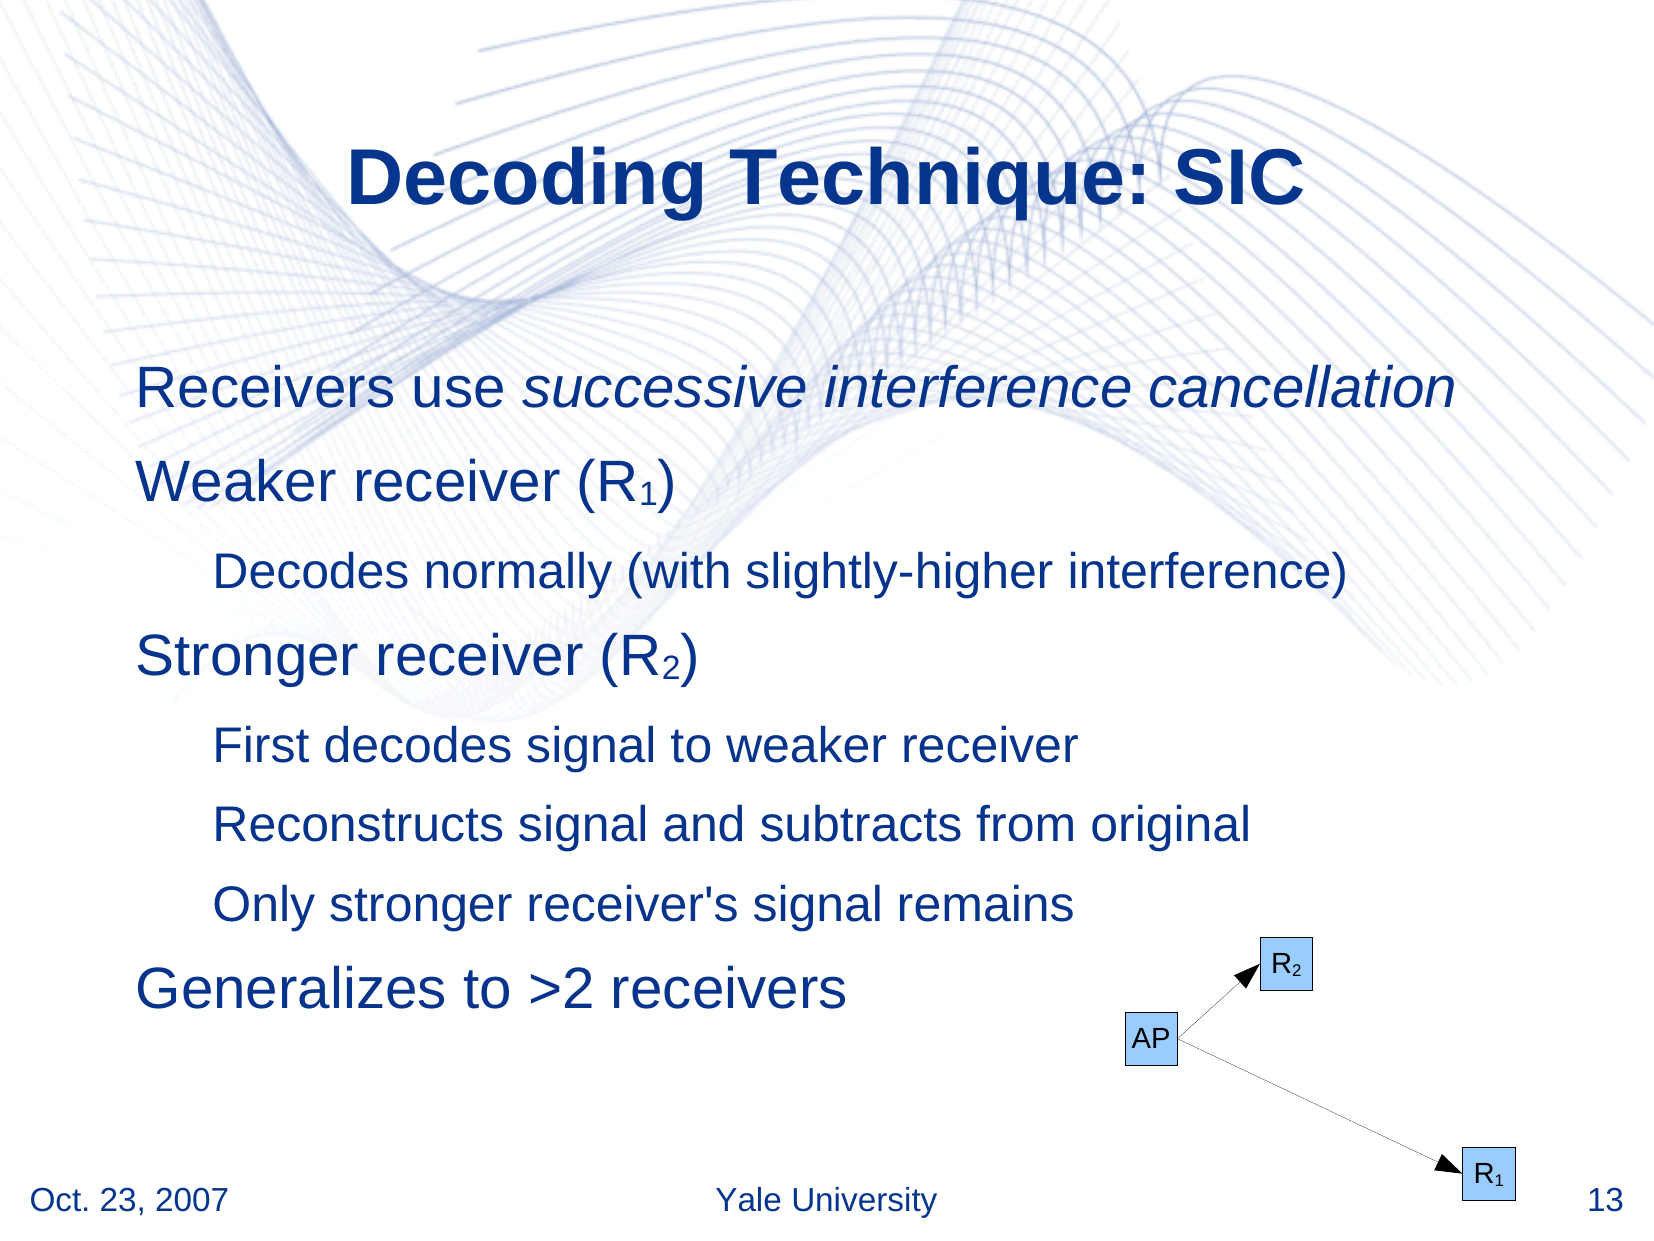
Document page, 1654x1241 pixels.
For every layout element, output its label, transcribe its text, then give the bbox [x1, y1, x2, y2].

title Decoding Technique: SIC [118, 66, 1536, 288]
text_box R1 [1462, 1147, 1516, 1201]
text_box AP [1125, 1012, 1178, 1066]
list Receivers use successive interference cancellation Weaker receiver (R1) Decodes normally (with slightly-higher interference) Stronger receiver (R2) First decodes signal to weaker receiver Reconstructs signal and subtracts from original Only stronger receiver's signal remains Generalizes to >2 receivers [118, 354, 1536, 1108]
picture [0, 0, 1654, 1241]
text_box R2 [1260, 937, 1313, 991]
